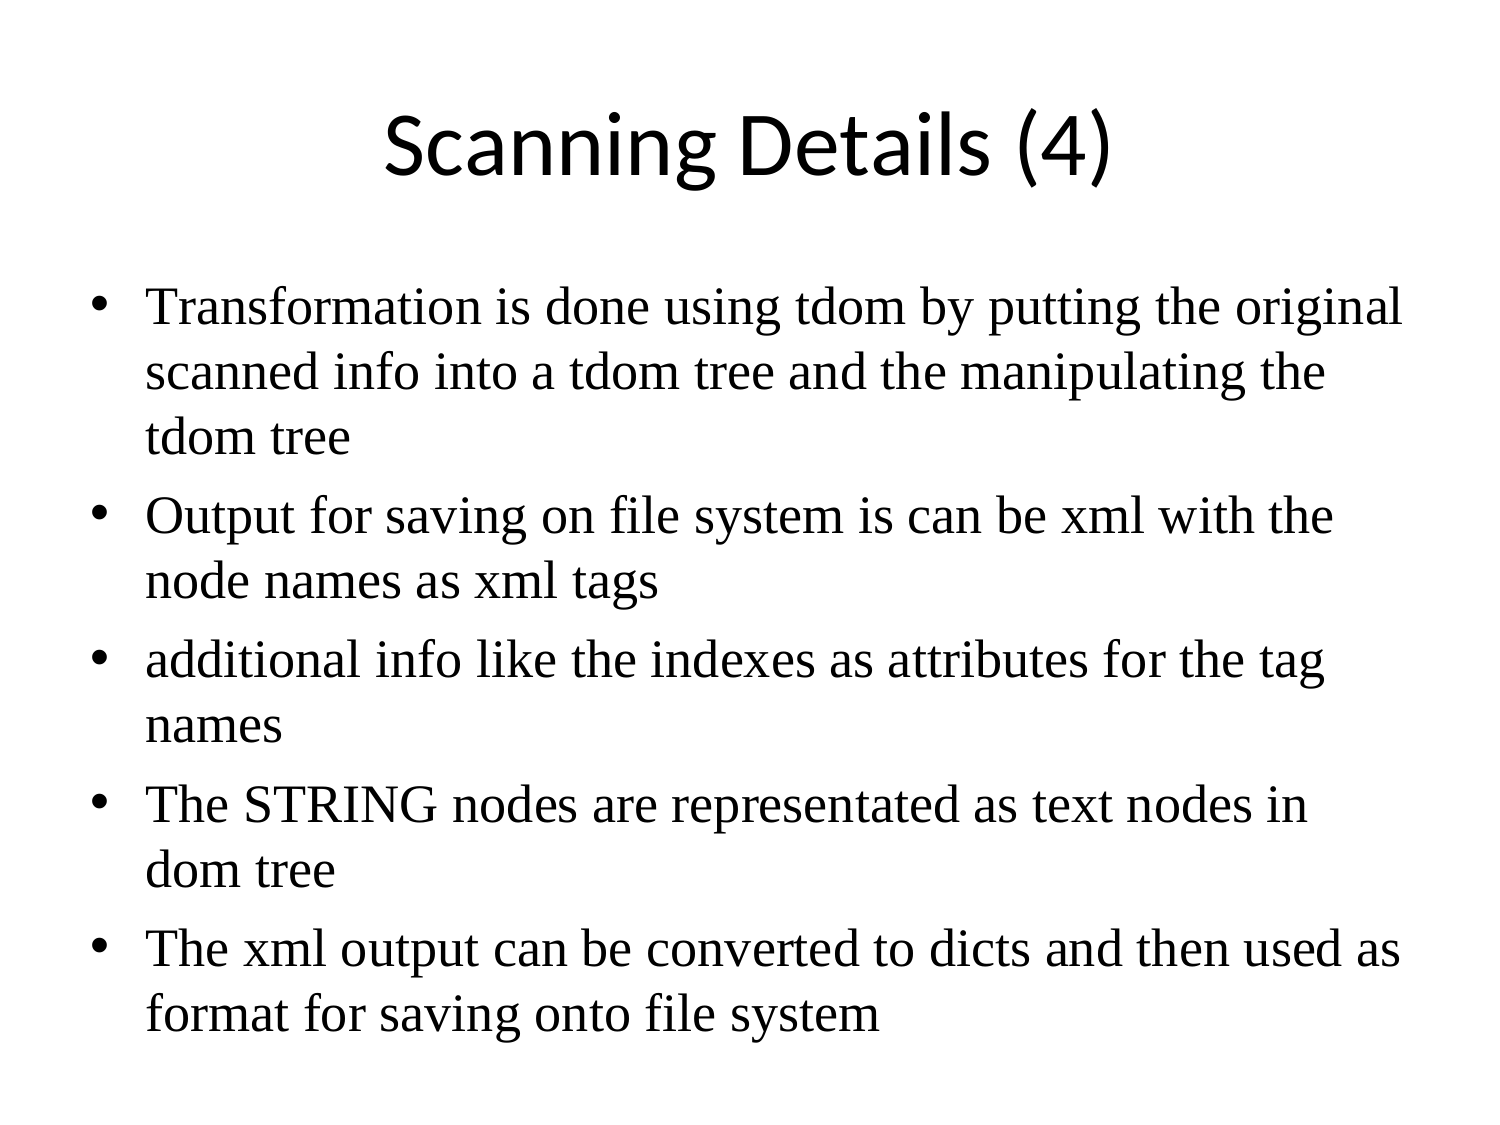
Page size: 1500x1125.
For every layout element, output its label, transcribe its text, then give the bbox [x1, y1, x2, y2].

text_box Scanning Details (4)‏ [75, 45, 1426, 233]
text_box Transformation is done using tdom by putting the original scanned info into a tdom tree and the manipulating the tdom tree Output for saving on file system is can be xml with the node names as xml tags additional info like the indexes as attributes for the tag names The STRING nodes are representated as text nodes in dom tree The xml output can be converted to dicts and then used as format for saving onto file system [75, 262, 1426, 1005]
